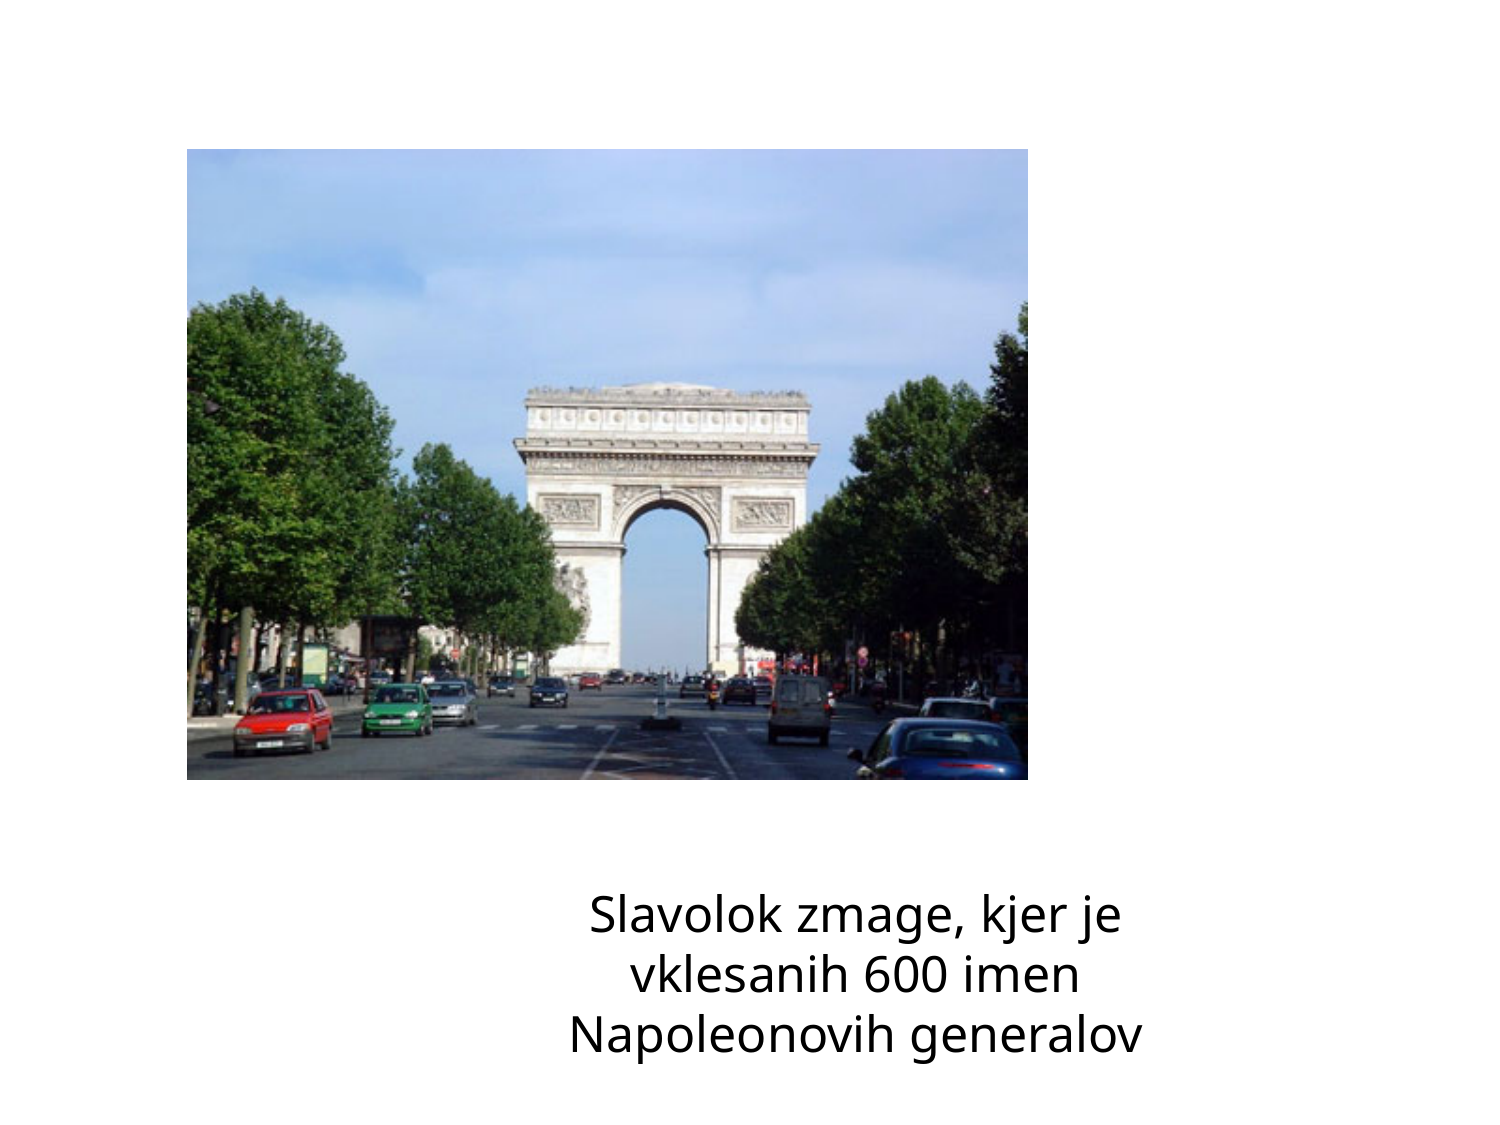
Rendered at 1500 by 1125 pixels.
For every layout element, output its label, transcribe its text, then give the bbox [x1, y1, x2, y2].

picture [187, 149, 1028, 780]
text_box Slavolok zmage, kjer je vklesanih 600 imen Napoleonovih generalov [487, 874, 1225, 1070]
